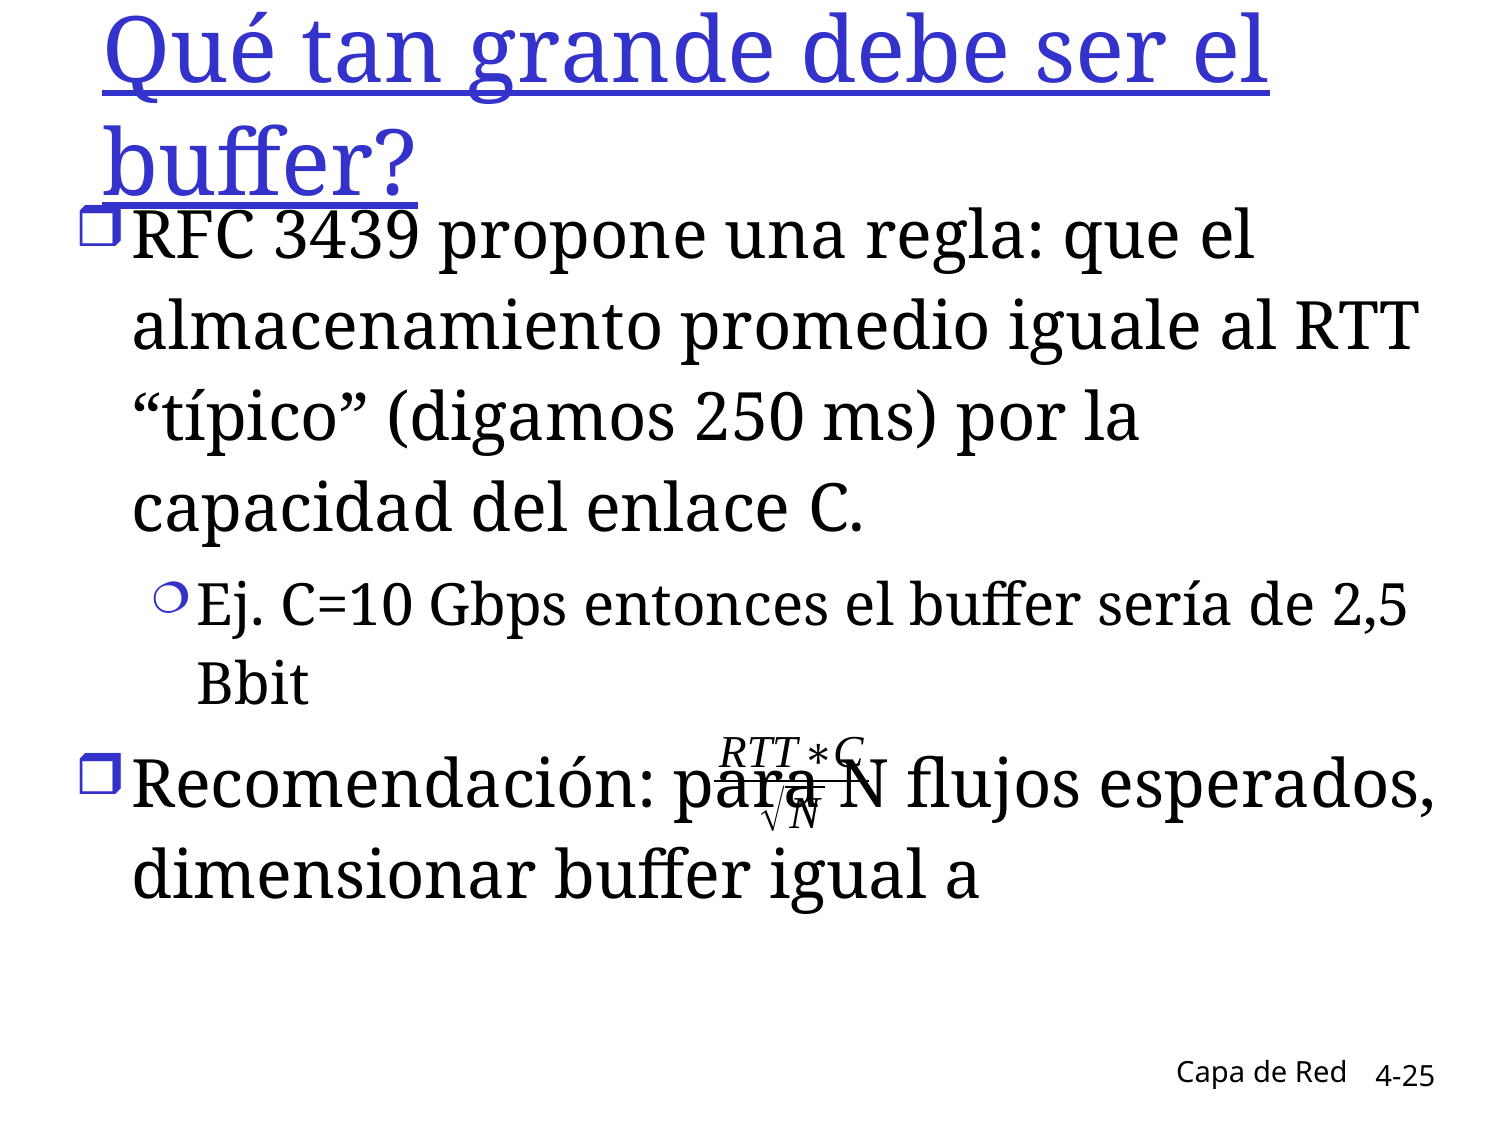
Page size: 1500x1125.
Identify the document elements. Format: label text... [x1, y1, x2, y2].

chart [706, 726, 878, 840]
list RFC 3439 propone una regla: que el almacenamiento promedio iguale al RTT “típico” (digamos 250 ms) por la capacidad del enlace C. Ej. C=10 Gbps entonces el buffer sería de 2,5 Bbit Recomendación: para N flujos esperados, dimensionar buffer igual a [75, 187, 1463, 954]
title Qué tan grande debe ser el buffer? [87, 23, 1426, 187]
